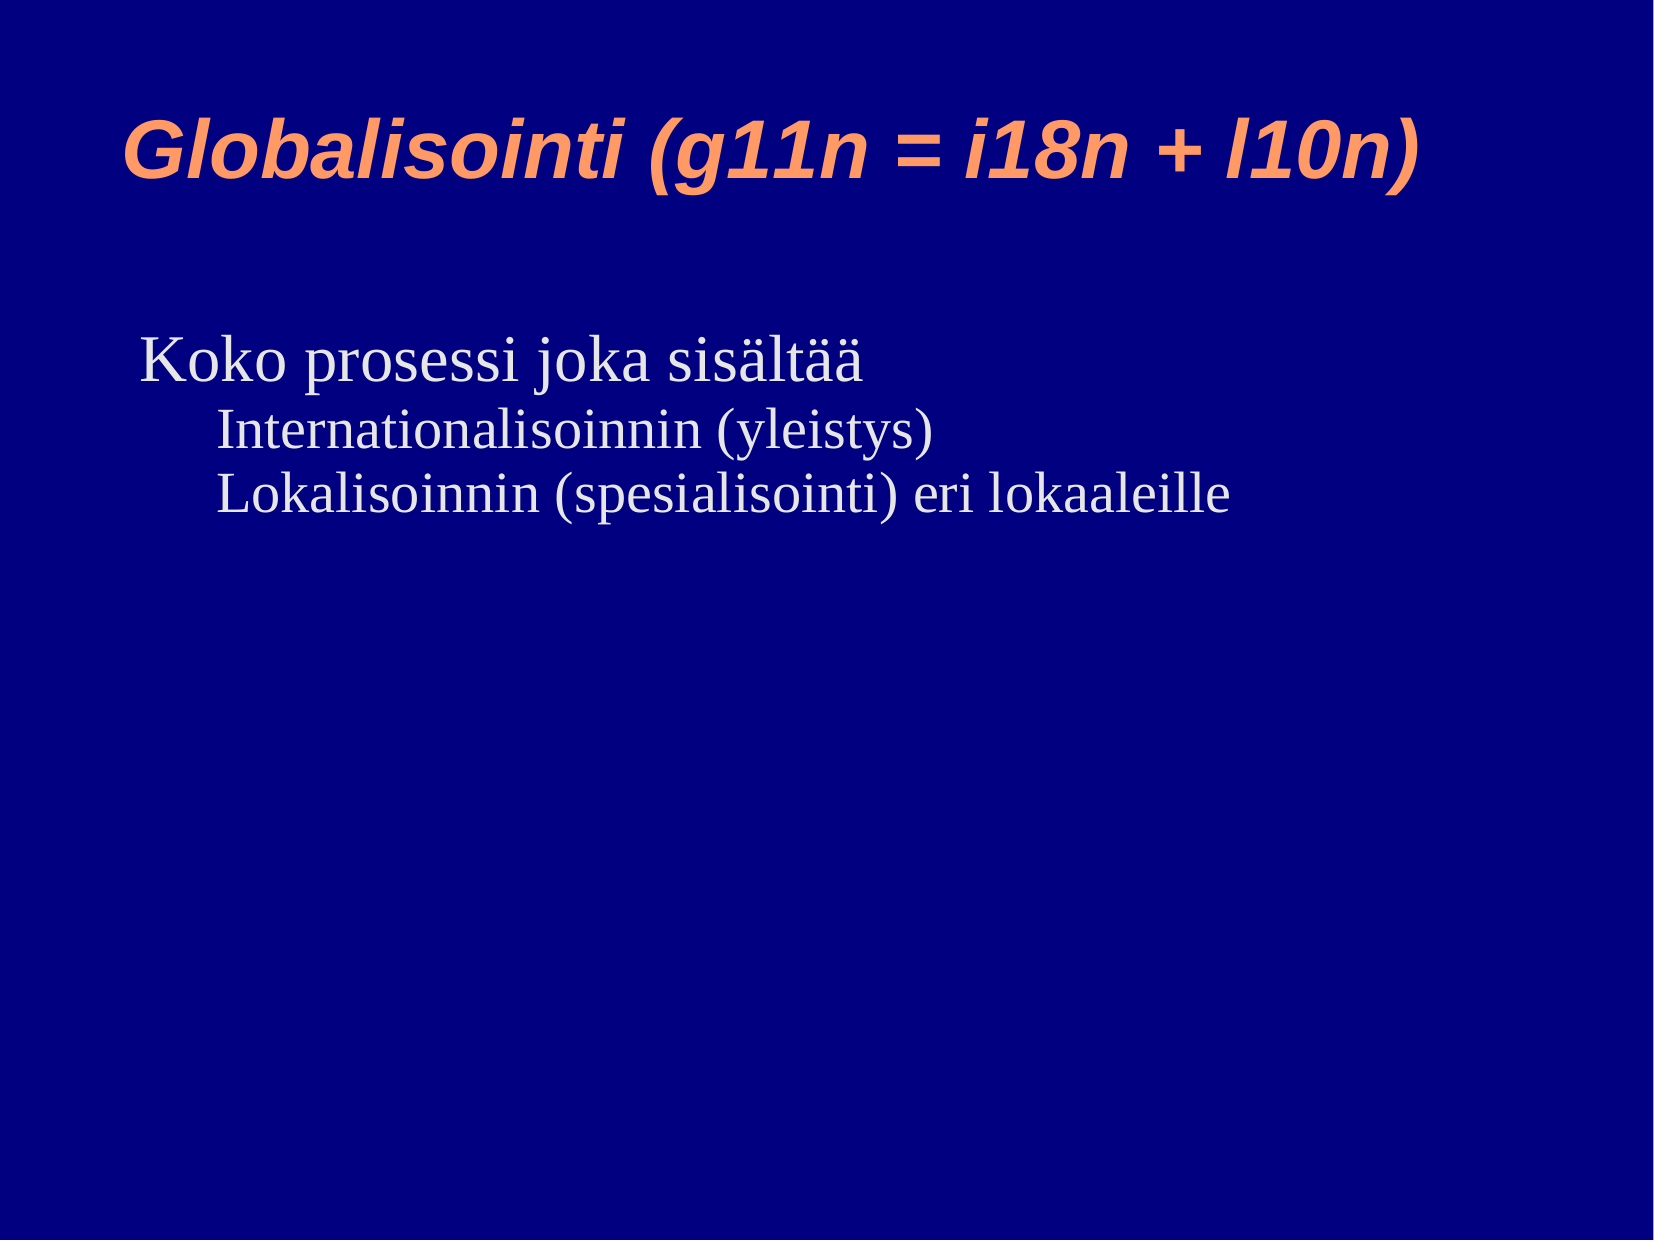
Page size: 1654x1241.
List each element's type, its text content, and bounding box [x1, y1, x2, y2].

text_box [121, 315, 1536, 562]
list Koko prosessi joka sisältää Internationalisoinnin (yleistys) Lokalisoinnin (spesialisointi) eri lokaaleille [121, 322, 1561, 1132]
title Globalisointi (g11n = i18n + l10n) [121, 46, 1534, 254]
